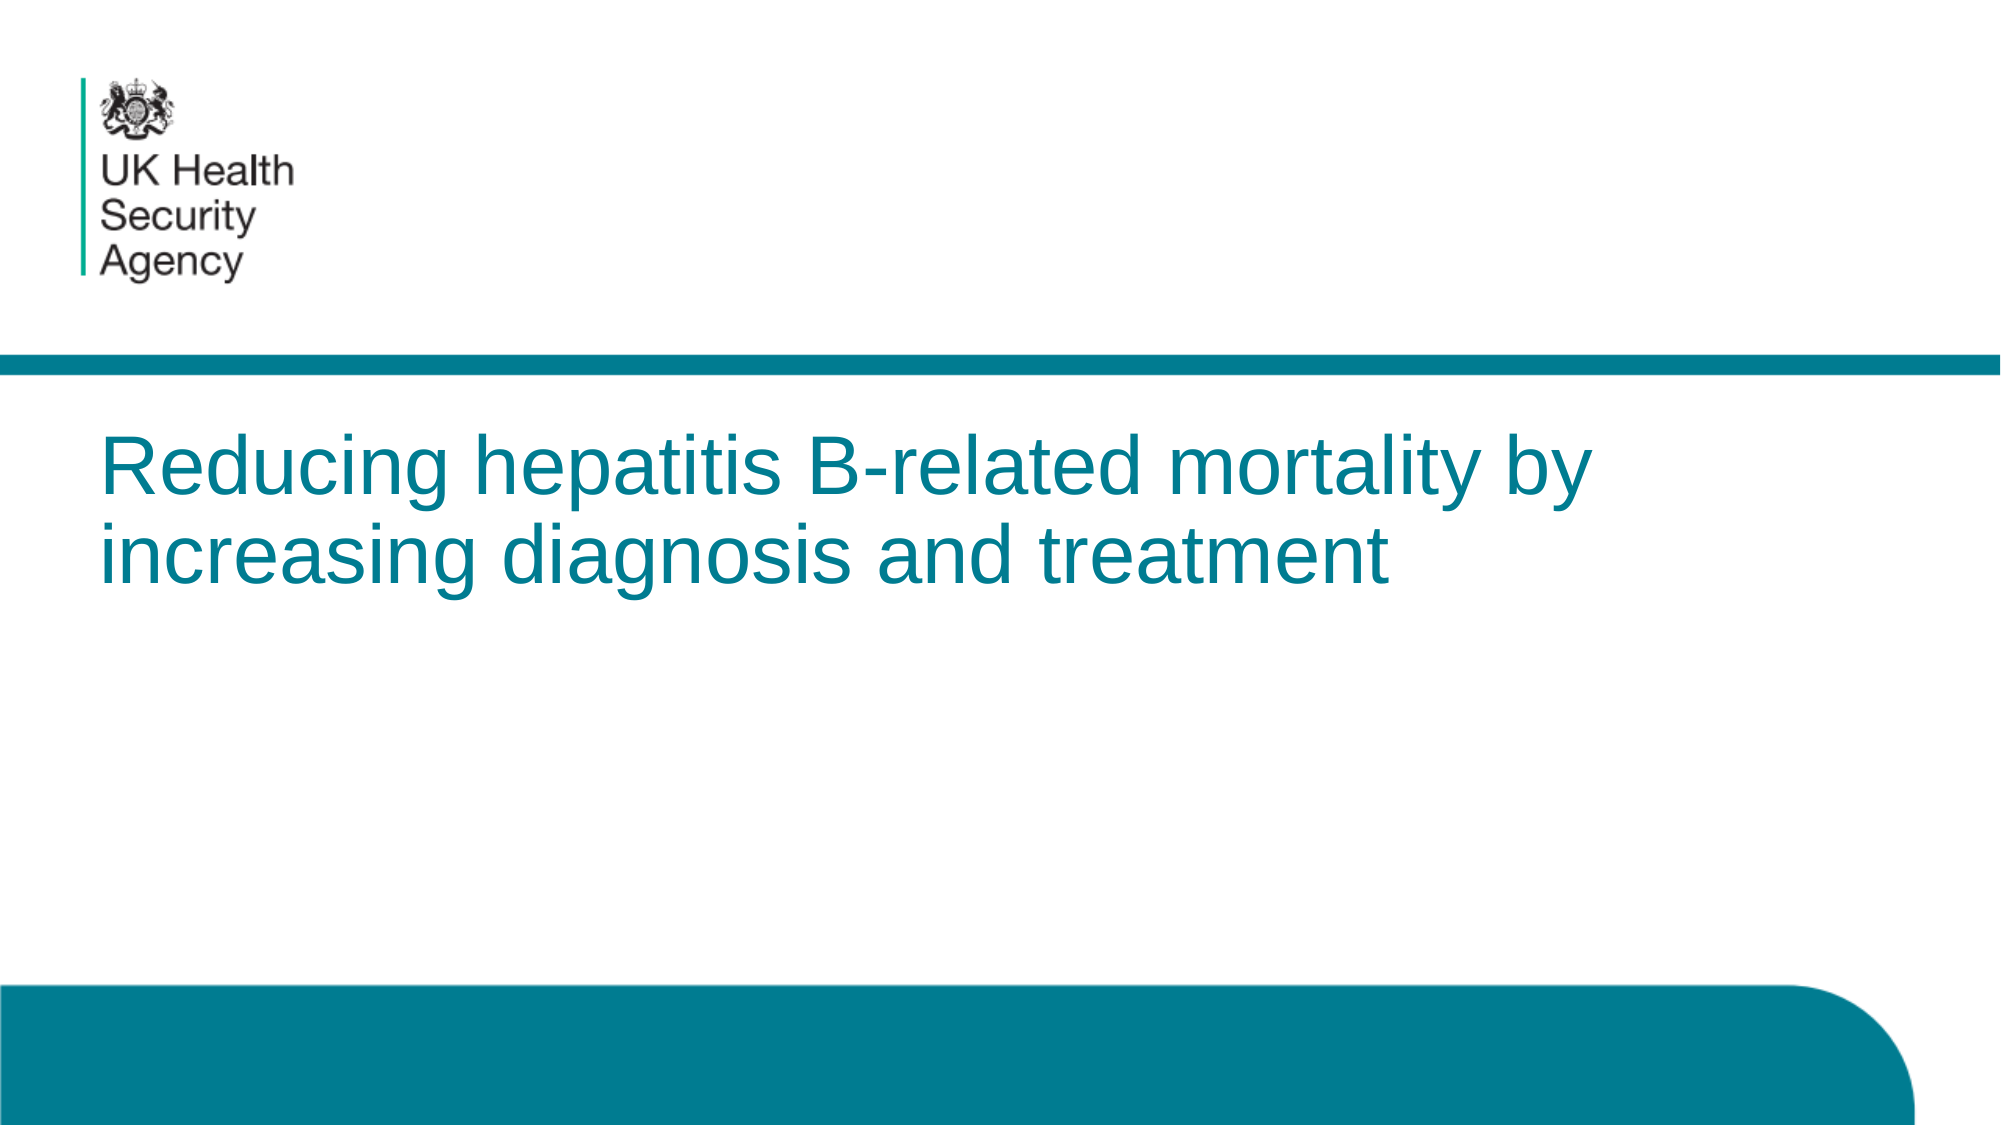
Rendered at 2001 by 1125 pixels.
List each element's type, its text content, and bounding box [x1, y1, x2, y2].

title Reducing hepatitis B-related mortality by increasing diagnosis and treatment [84, 414, 1804, 807]
